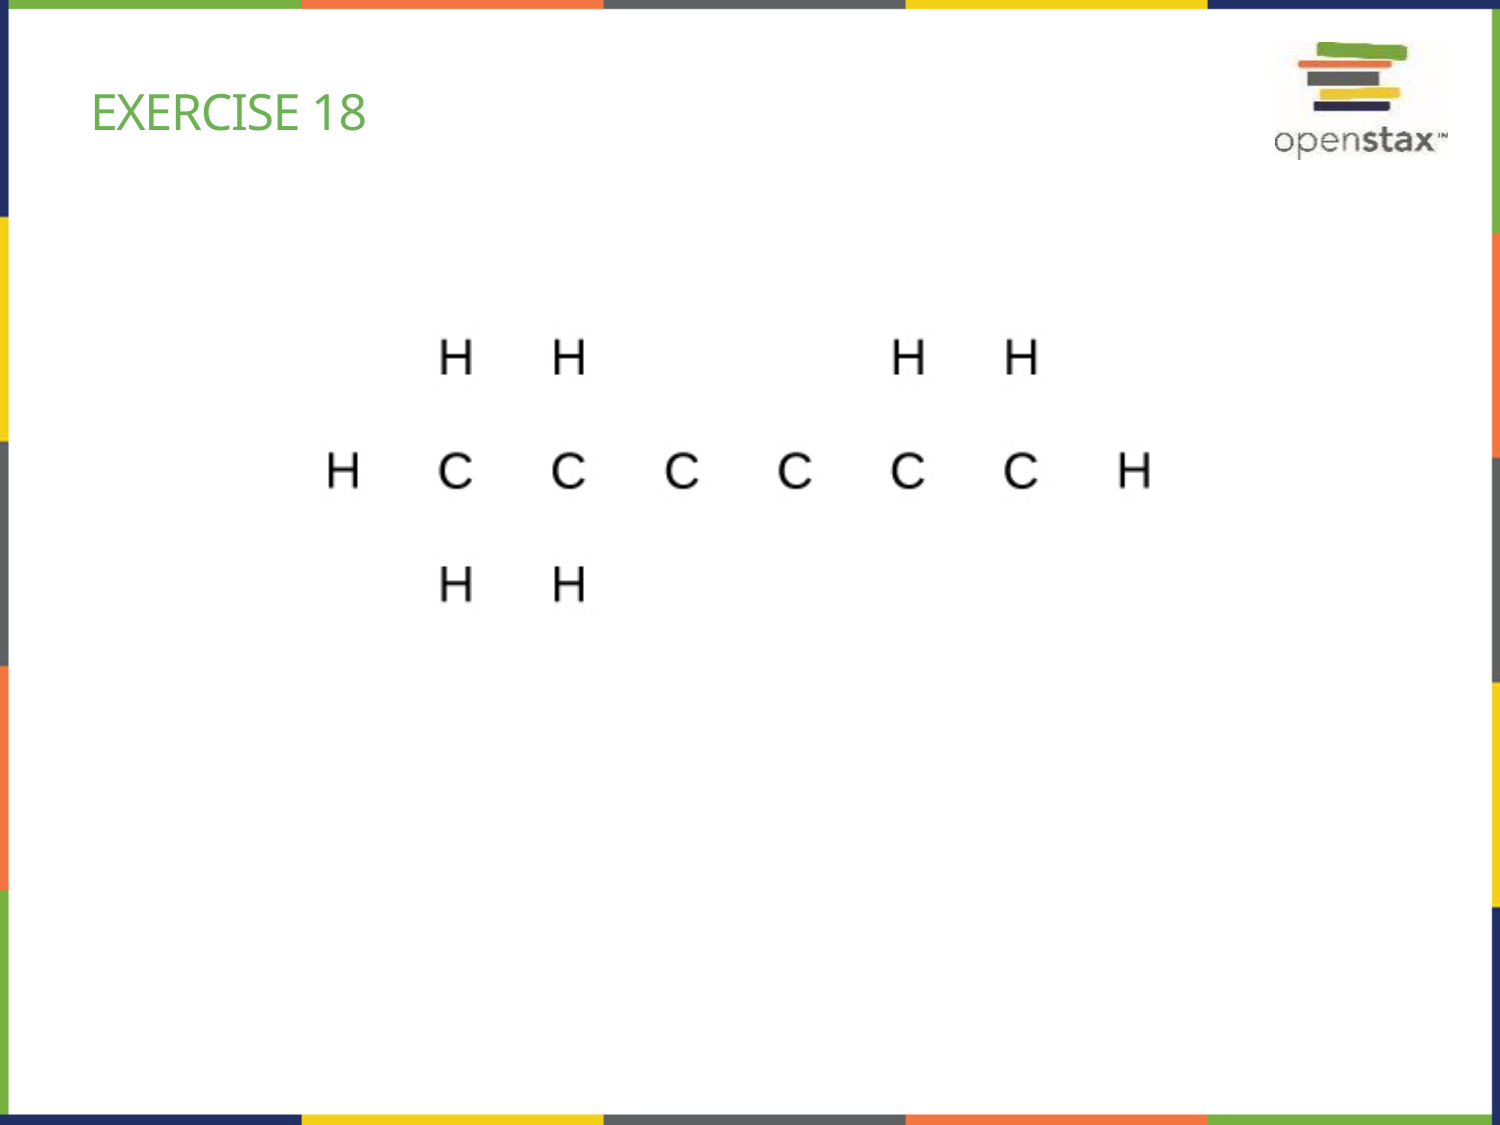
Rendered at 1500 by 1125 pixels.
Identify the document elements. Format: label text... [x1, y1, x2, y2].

title Exercise 18 [75, 39, 1398, 148]
picture [0, 0, 1500, 1125]
